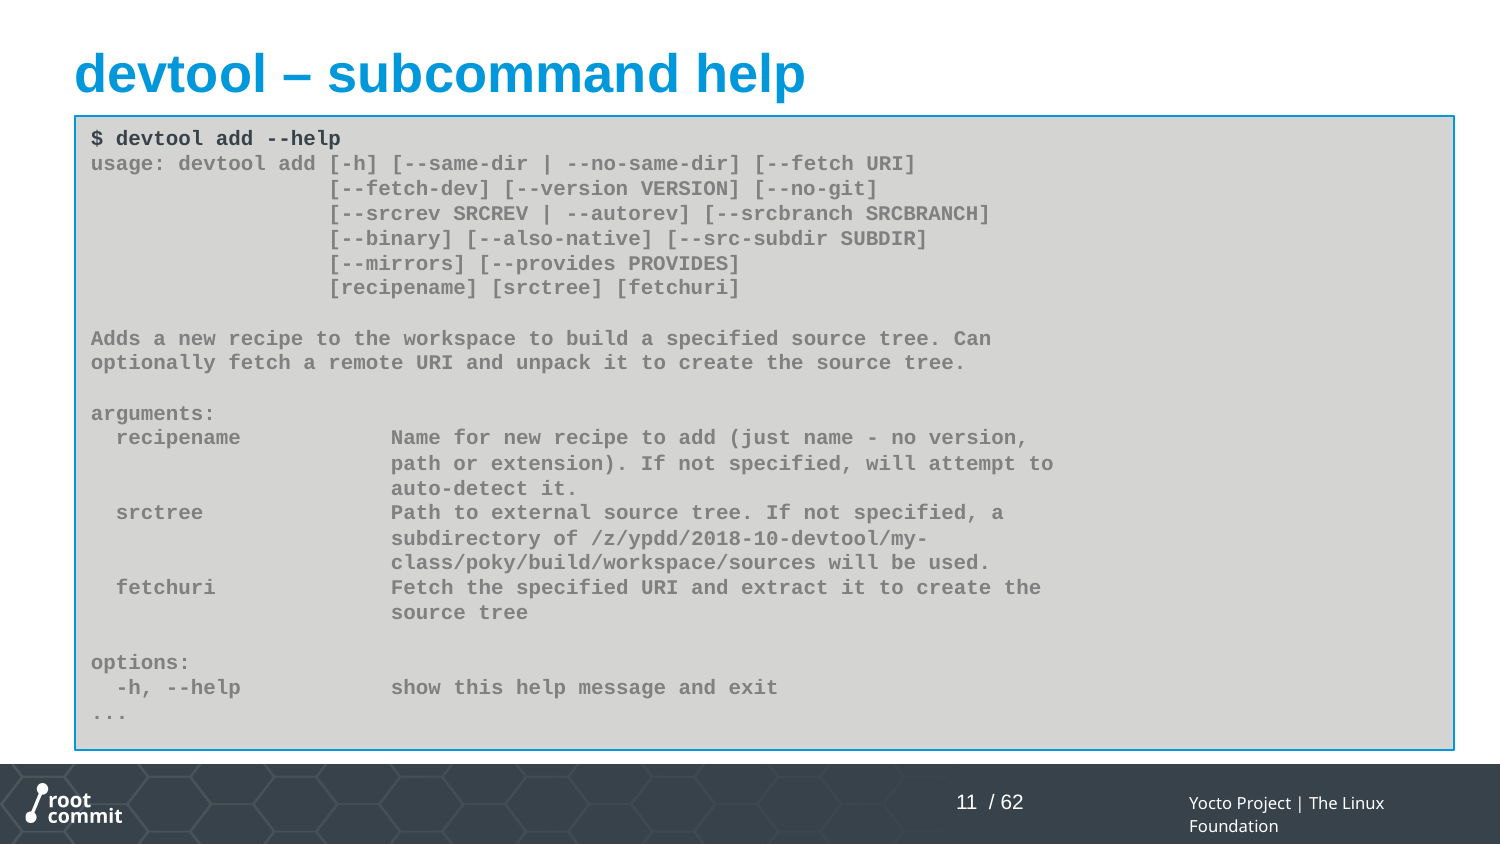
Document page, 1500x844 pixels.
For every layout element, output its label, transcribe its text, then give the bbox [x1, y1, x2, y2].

text_box devtool – subcommand help [74, 50, 1424, 159]
picture [0, 0, 1500, 844]
text_box $ devtool add --help usage: devtool add [-h] [--same-dir | --no-same-dir] [--fetch URI] [--fetch-dev] [--version VERSION] [--no-git] [--srcrev SRCREV | --autorev] [--srcbranch SRCBRANCH] [--binary] [--also-native] [--src-subdir SUBDIR] [--mirrors] [--provides PROVIDES] [recipename] [srctree] [fetchuri] Adds a new recipe to the workspace to build a specified source tree. Can optionally fetch a remote URI and unpack it to create the source tree. arguments: recipename Name for new recipe to add (just name - no version, path or extension). If not specified, will attempt to auto-detect it. srctree Path to external source tree. If not specified, a subdirectory of /z/ypdd/2018-10-devtool/my- class/poky/build/workspace/sources will be used. fetchuri Fetch the specified URI and extract it to create the source tree options: -h, --help show this help message and exit ... [75, 115, 1455, 750]
